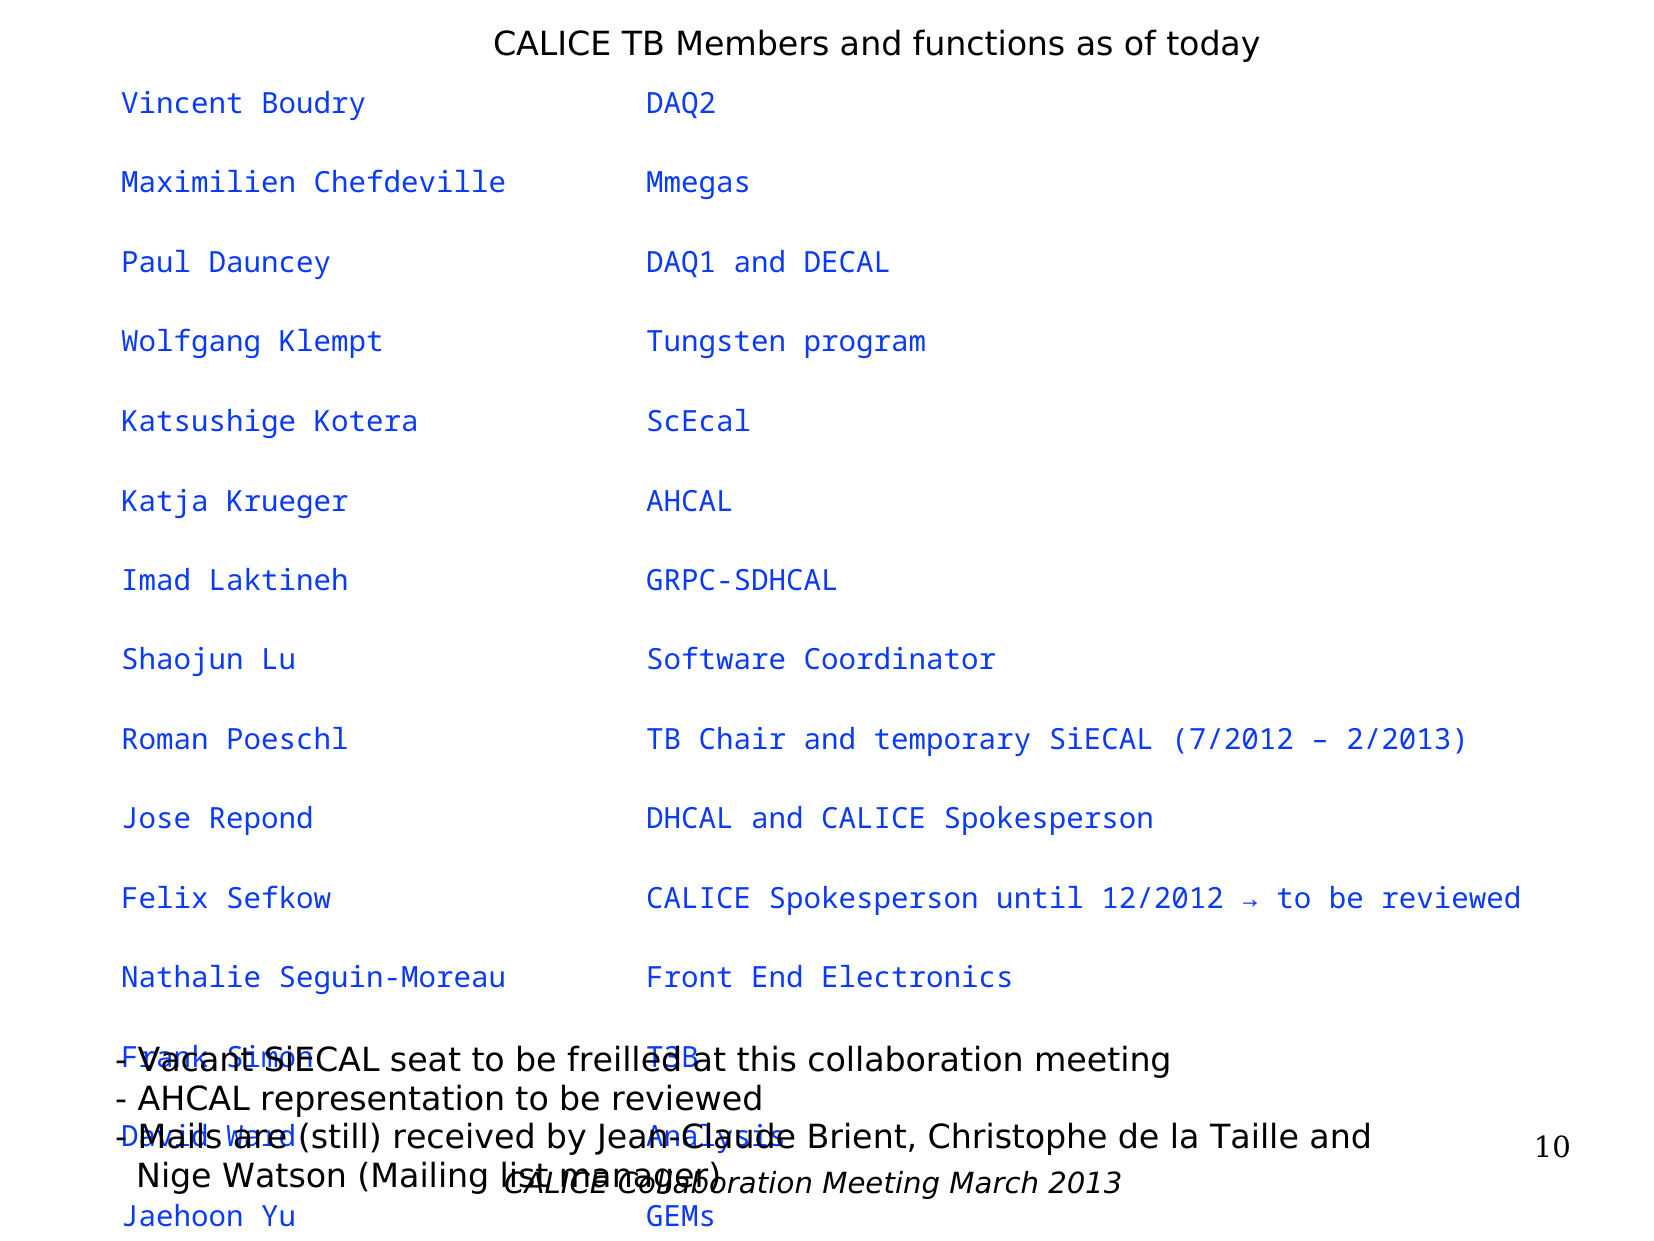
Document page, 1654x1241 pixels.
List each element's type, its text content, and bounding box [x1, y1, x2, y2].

text_box - Vacant SiECAL seat to be freilled at this collaboration meeting - AHCAL representation to be reviewed - Mails are (still) received by Jean-Claude Brient, Christophe de la Taille and Nige Watson (Mailing list manager) [100, 1033, 1385, 1204]
text_box Vincent Boudry DAQ2 Maximilien Chefdeville Mmegas Paul Dauncey DAQ1 and DECAL Wolfgang Klempt Tungsten program Katsushige Kotera ScEcal Katja Krueger AHCAL Imad Laktineh GRPC-SDHCAL Shaojun Lu Software Coordinator Roman Poeschl TB Chair and temporary SiECAL (7/2012 – 2/2013) Jose Repond DHCAL and CALICE Spokesperson Felix Sefkow CALICE Spokesperson until 12/2012 → to be reviewed Nathalie Seguin-Moreau Front End Electronics Frank Simon T3B David Ward Analysis Jaehoon Yu GEMs Vishnu Zutshi TCMT [106, 74, 1583, 1029]
text_box CALICE TB Members and functions as of today [478, 17, 1280, 72]
